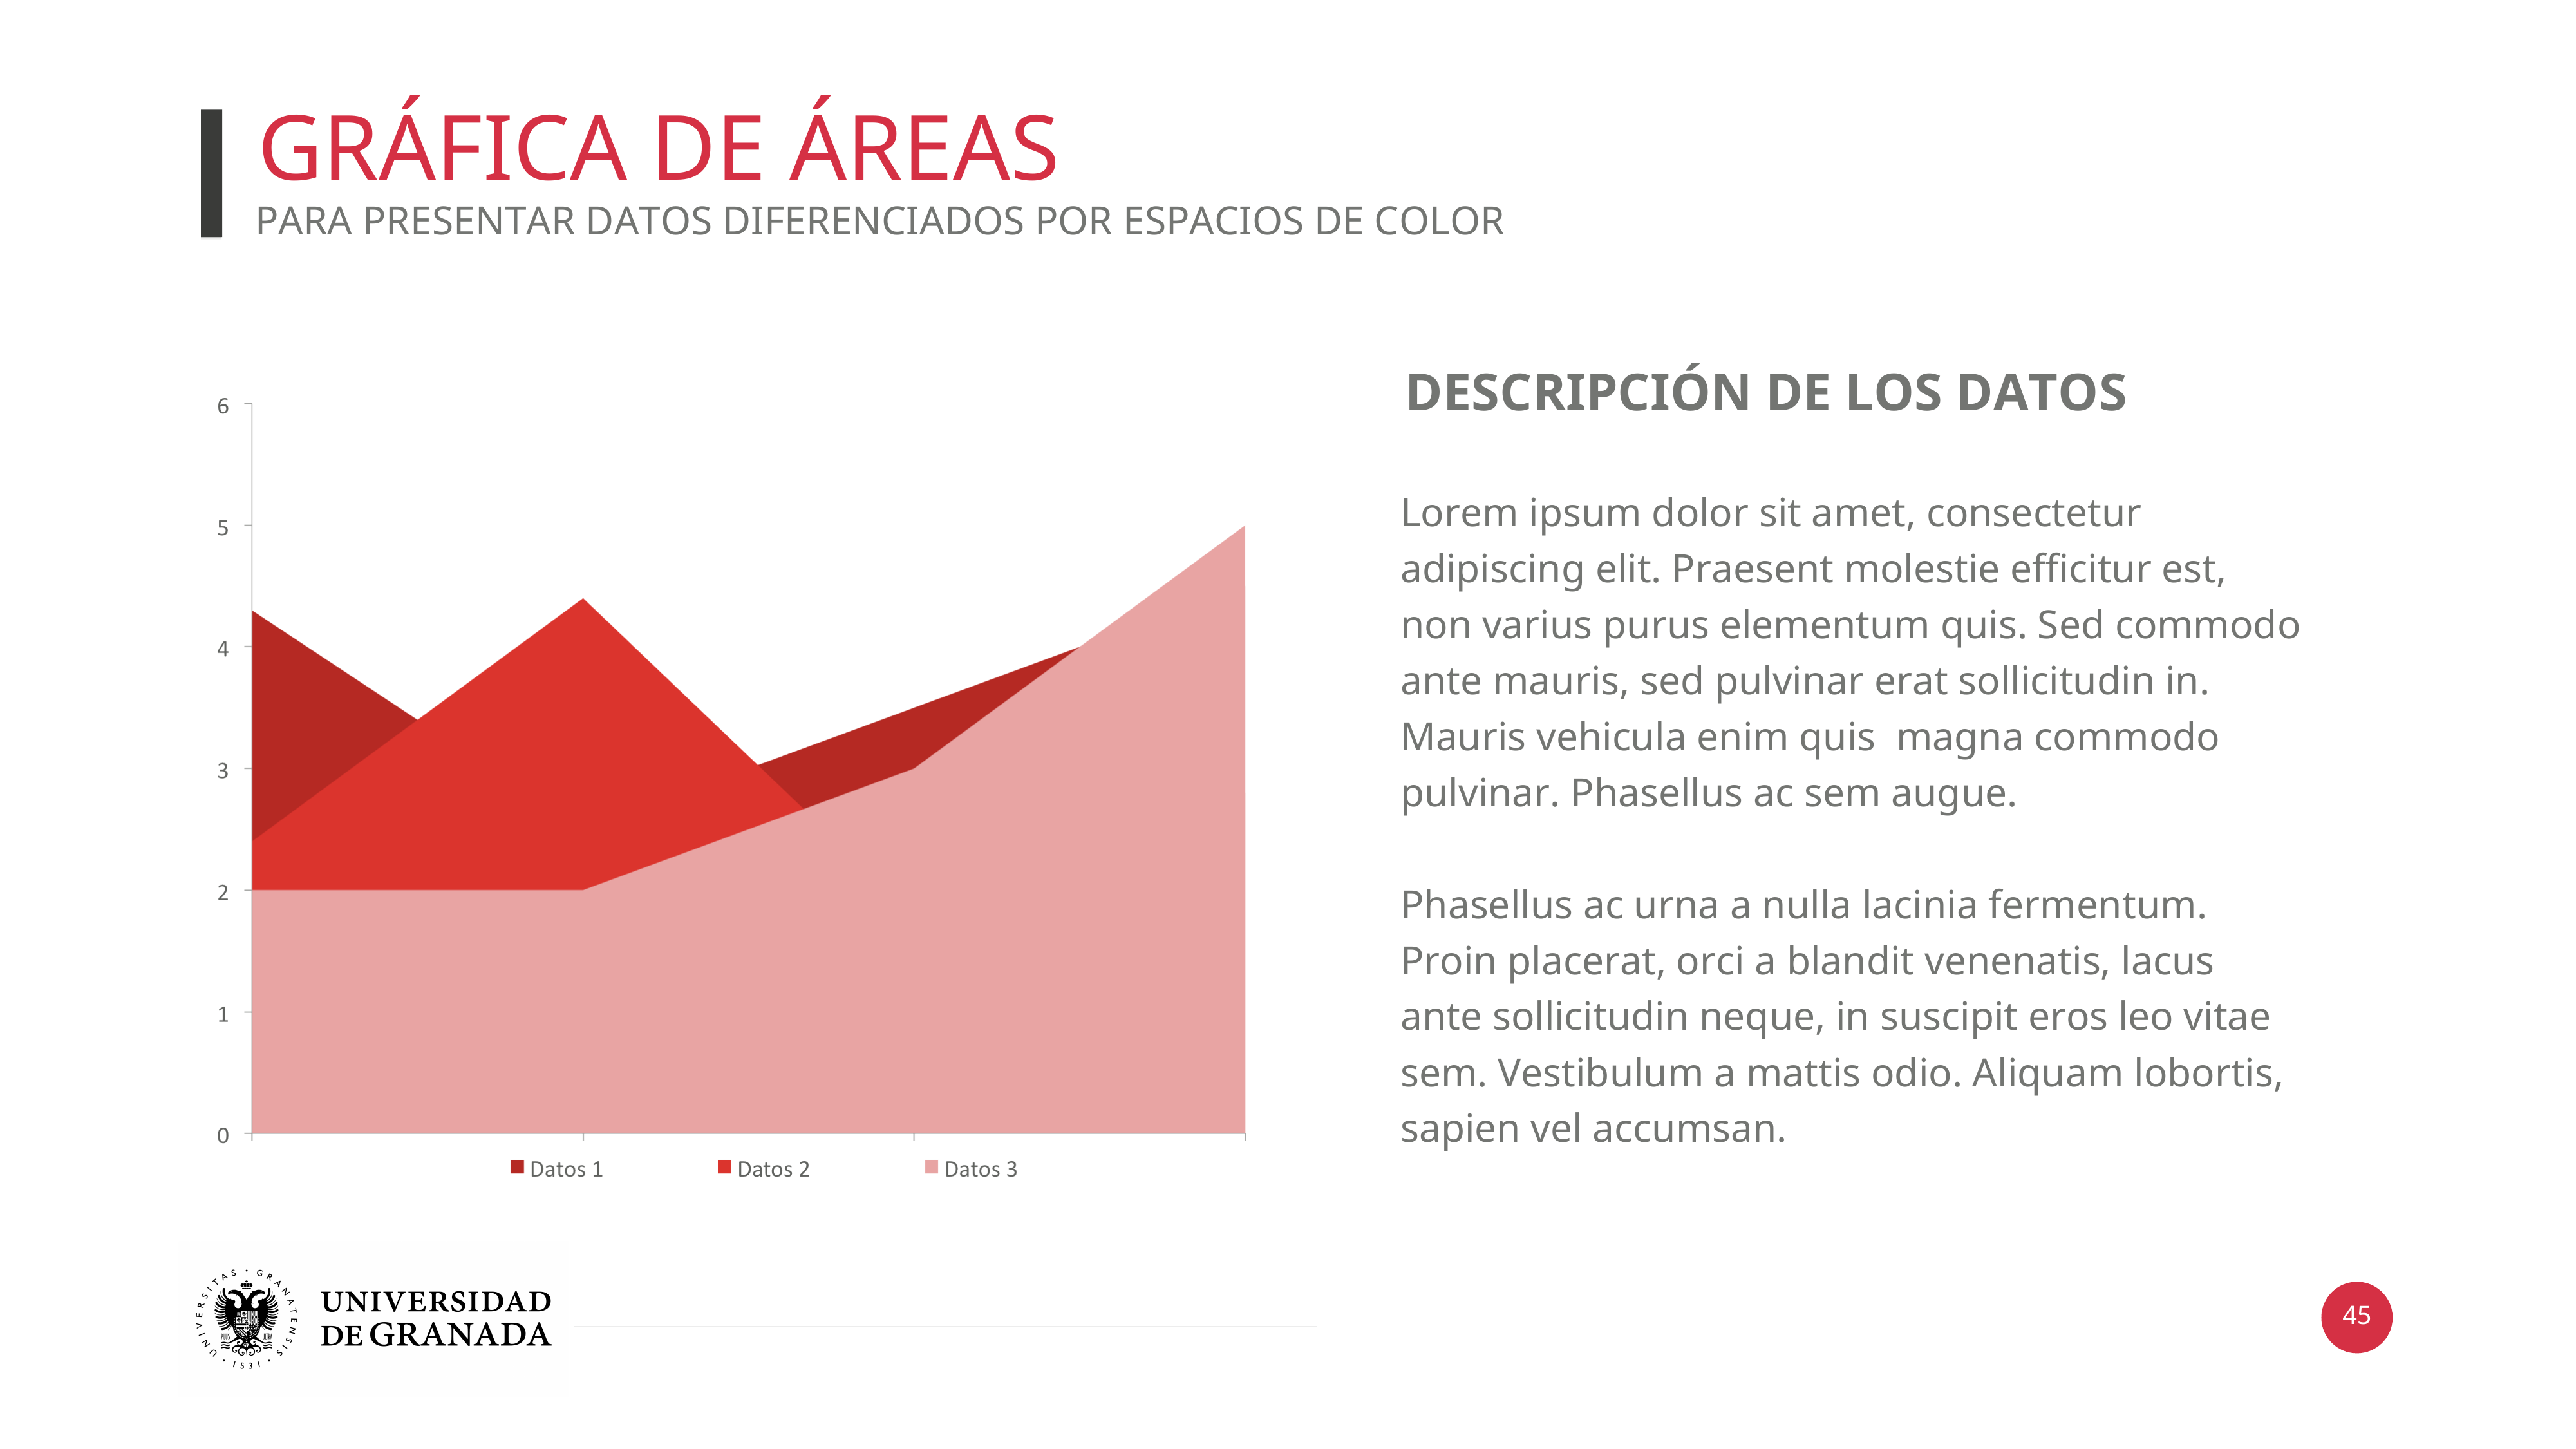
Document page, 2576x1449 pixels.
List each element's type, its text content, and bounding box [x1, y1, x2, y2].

chart [195, 381, 1306, 1208]
text_box [201, 109, 223, 238]
text_box GRÁFICA DE ÁREAS [248, 85, 2402, 204]
text_box DESCRIPCIÓN DE LOS DATOS [1379, 334, 2331, 434]
text_box Lorem ipsum dolor sit amet, consectetur adipiscing elit. Praesent molestie efficitur est, non varius purus elementum quis. Sed commodo ante mauris, sed pulvinar erat sollicitudin in. Mauris vehicula enim quis magna commodo pulvinar. Phasellus ac sem augue. Phasellus ac urna a nulla lacinia fermentum. Proin placerat, orci a blandit venenatis, lacus ante sollicitudin neque, in suscipit eros leo vitae sem. Vestibulum a mattis odio. Aliquam lobortis, sapien vel accumsan. [1375, 465, 2333, 1113]
picture [178, 1241, 569, 1397]
text_box <número> [2308, 1278, 2407, 1356]
text_box PARA PRESENTAR DATOS DIFERENCIADOS POR ESPACIOS DE COLOR [245, 191, 2400, 248]
